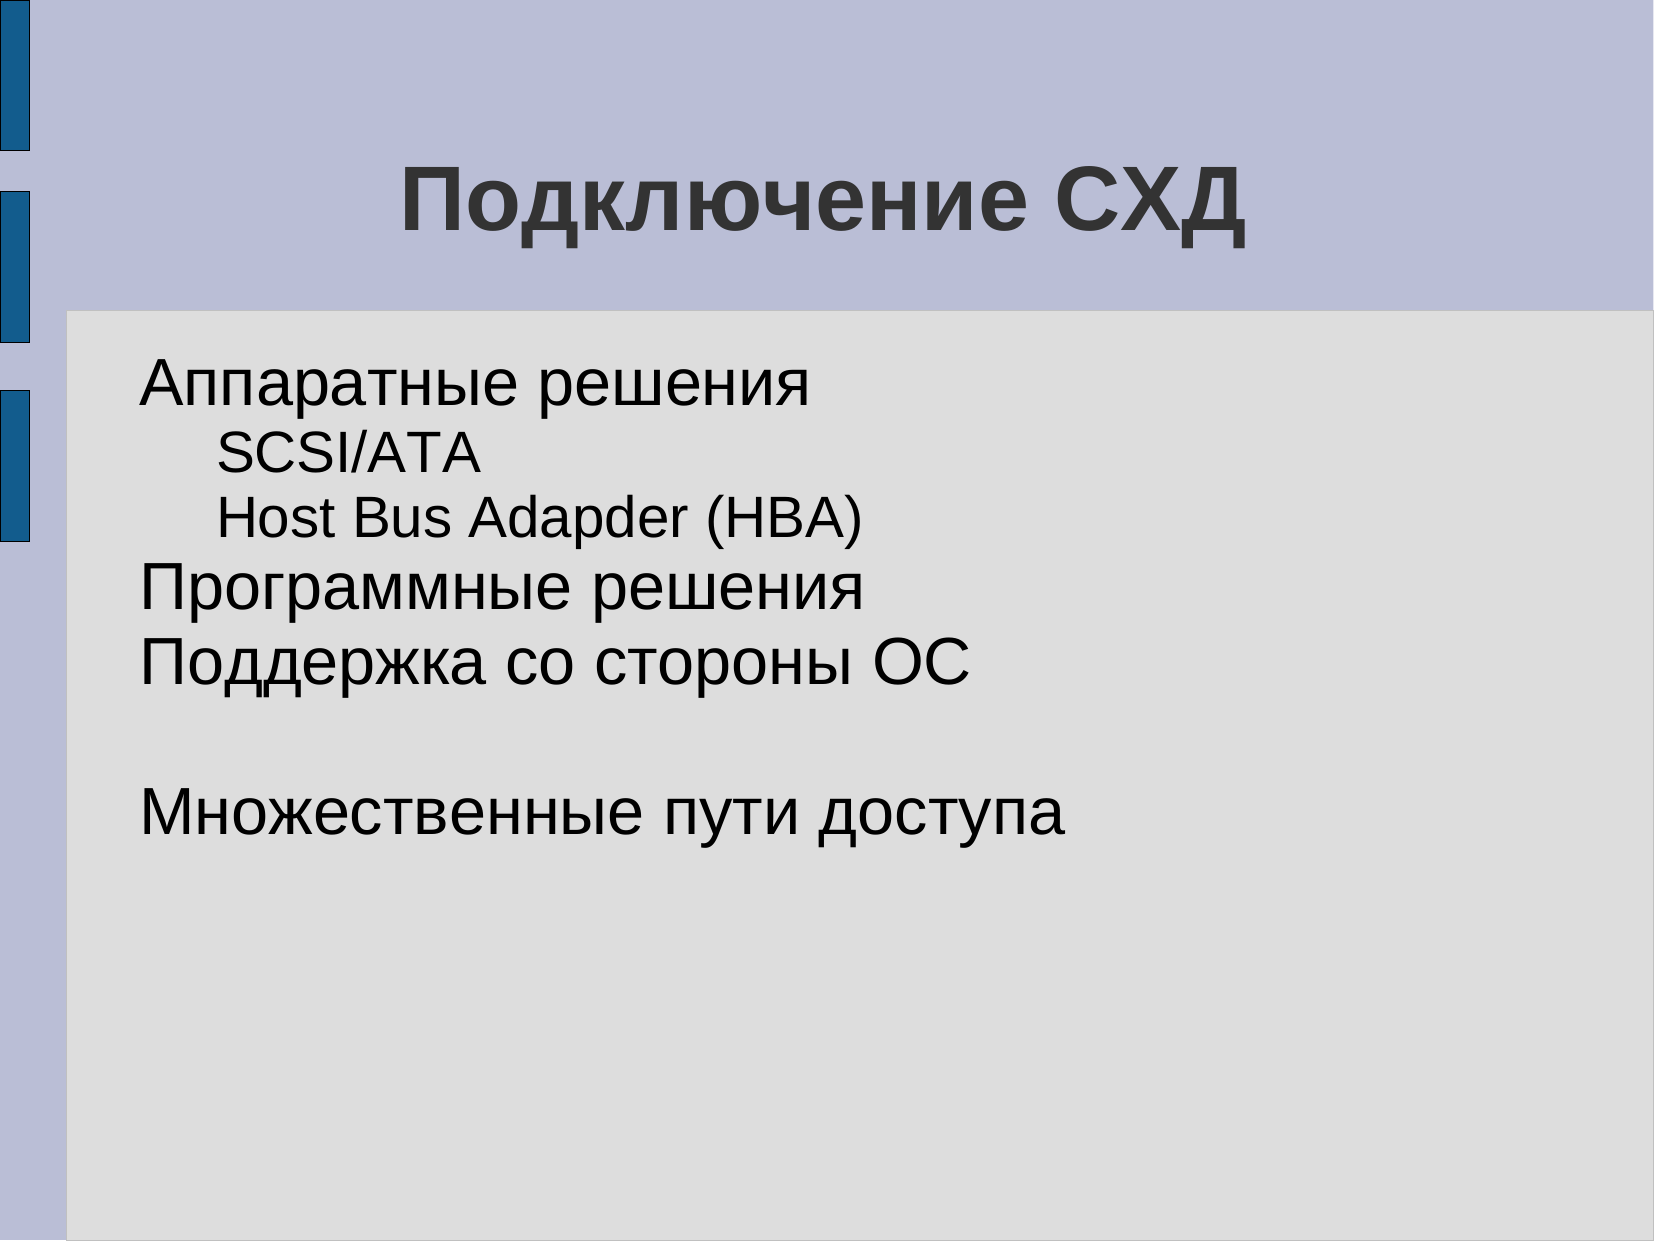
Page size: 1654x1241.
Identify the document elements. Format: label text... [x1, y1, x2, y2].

list Аппаратные решения SCSI/ATA Host Bus Adapder (HBA) Программные решения Поддержка со стороны ОС Множественные пути доступа [121, 344, 1534, 1112]
title Подключение СХД [118, 102, 1531, 296]
